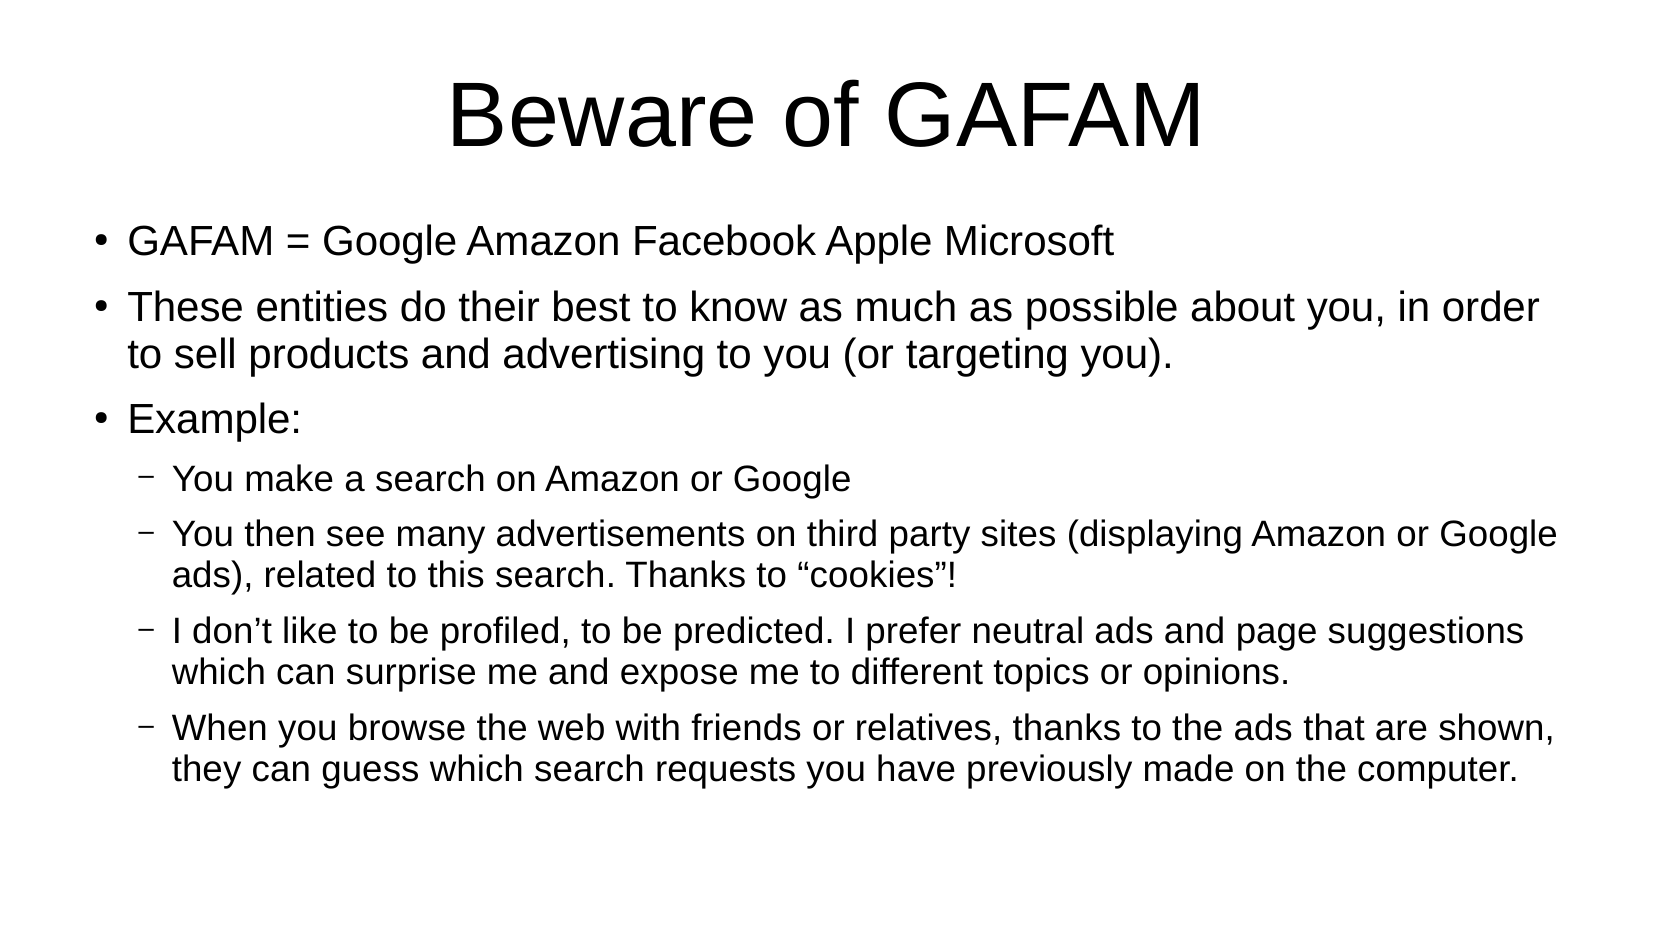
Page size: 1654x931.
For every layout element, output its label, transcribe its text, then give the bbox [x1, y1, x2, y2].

title Beware of GAFAM [82, 37, 1571, 193]
list GAFAM = Google Amazon Facebook Apple Microsoft These entities do their best to know as much as possible about you, in order to sell products and advertising to you (or targeting you). Example: You make a search on Amazon or Google You then see many advertisements on third party sites (displaying Amazon or Google ads), related to this search. Thanks to “cookies”! I don’t like to be profiled, to be predicted. I prefer neutral ads and page suggestions which can surprise me and expose me to different topics or opinions. When you browse the web with friends or relatives, thanks to the ads that are shown, they can guess which search requests you have previously made on the computer. [82, 217, 1571, 826]
